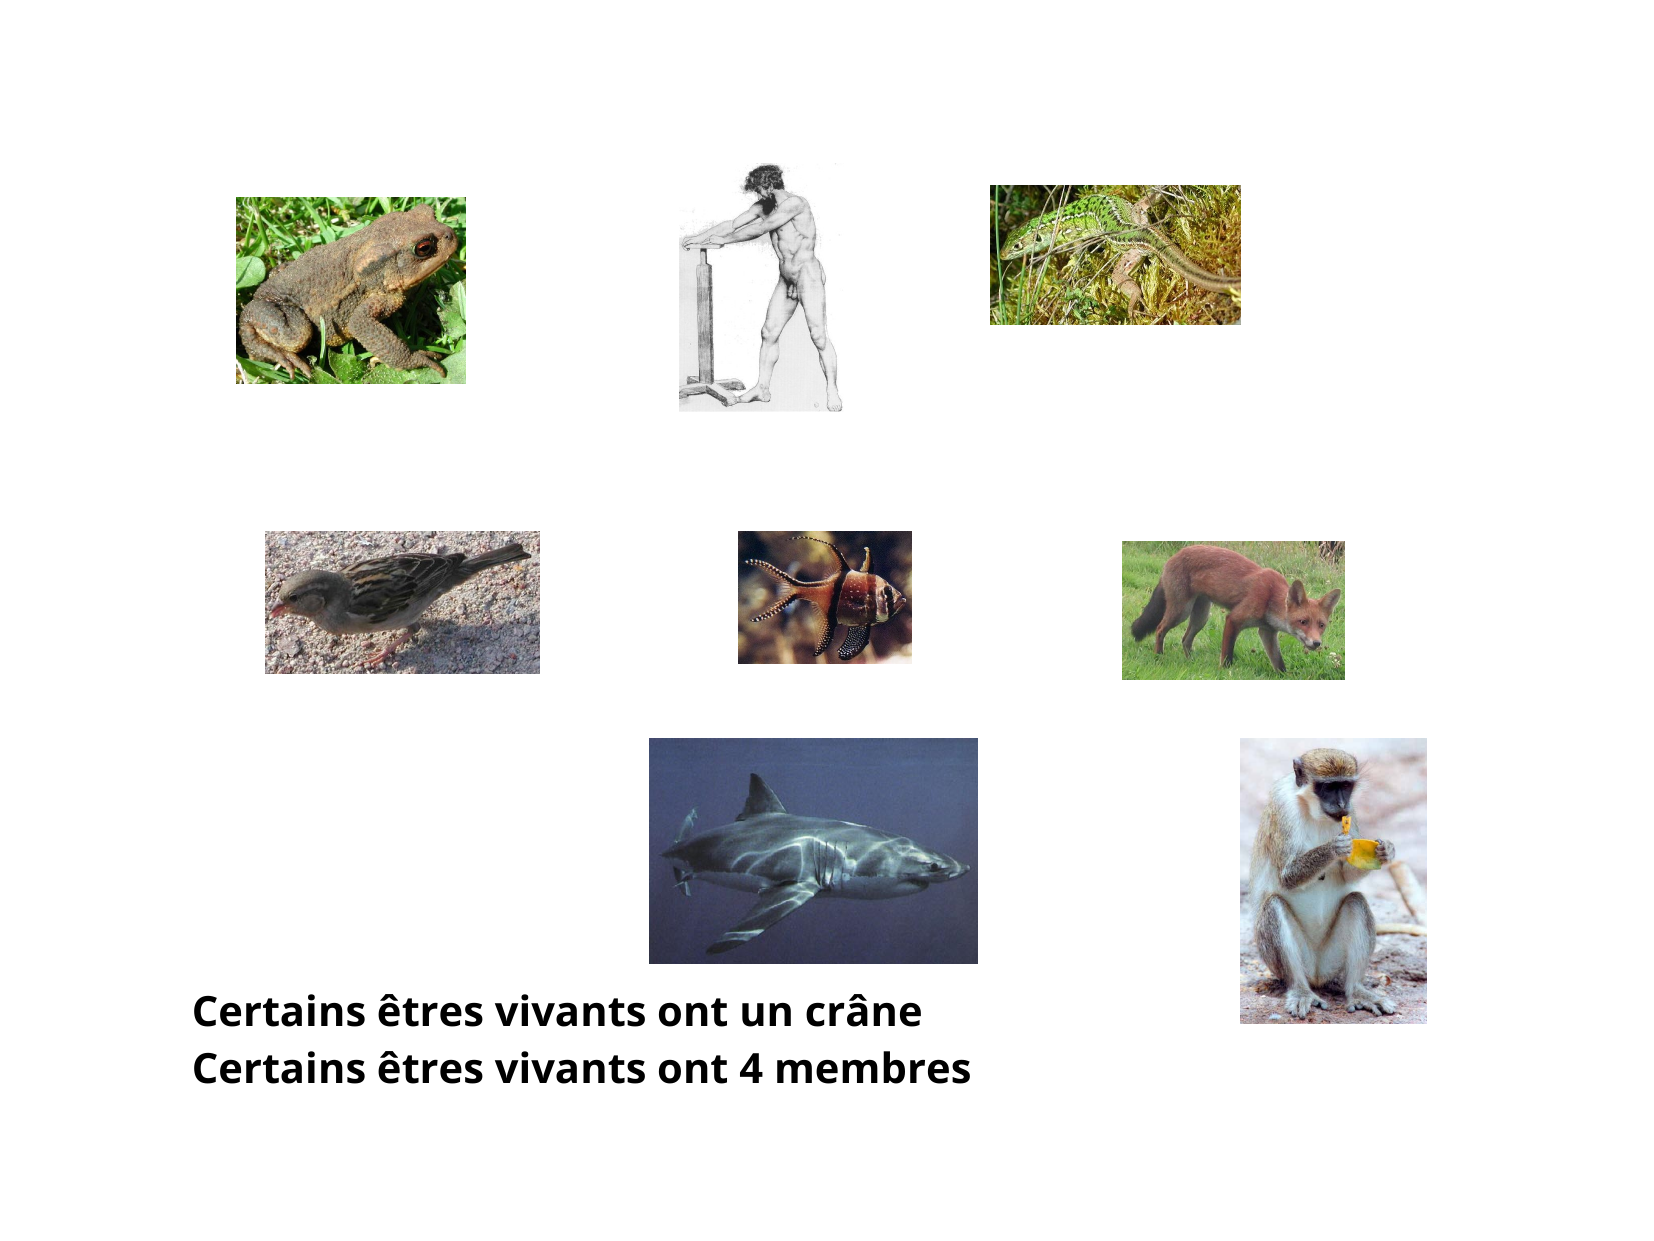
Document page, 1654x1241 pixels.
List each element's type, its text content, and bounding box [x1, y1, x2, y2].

picture [679, 163, 844, 414]
picture [738, 531, 912, 664]
picture [236, 197, 466, 384]
picture [649, 738, 978, 964]
picture [1122, 541, 1345, 680]
picture [265, 531, 540, 674]
text_box Certains êtres vivants ont un crâne Certains êtres vivants ont 4 membres [177, 974, 1506, 1141]
picture [990, 185, 1241, 325]
picture [1240, 738, 1427, 1024]
